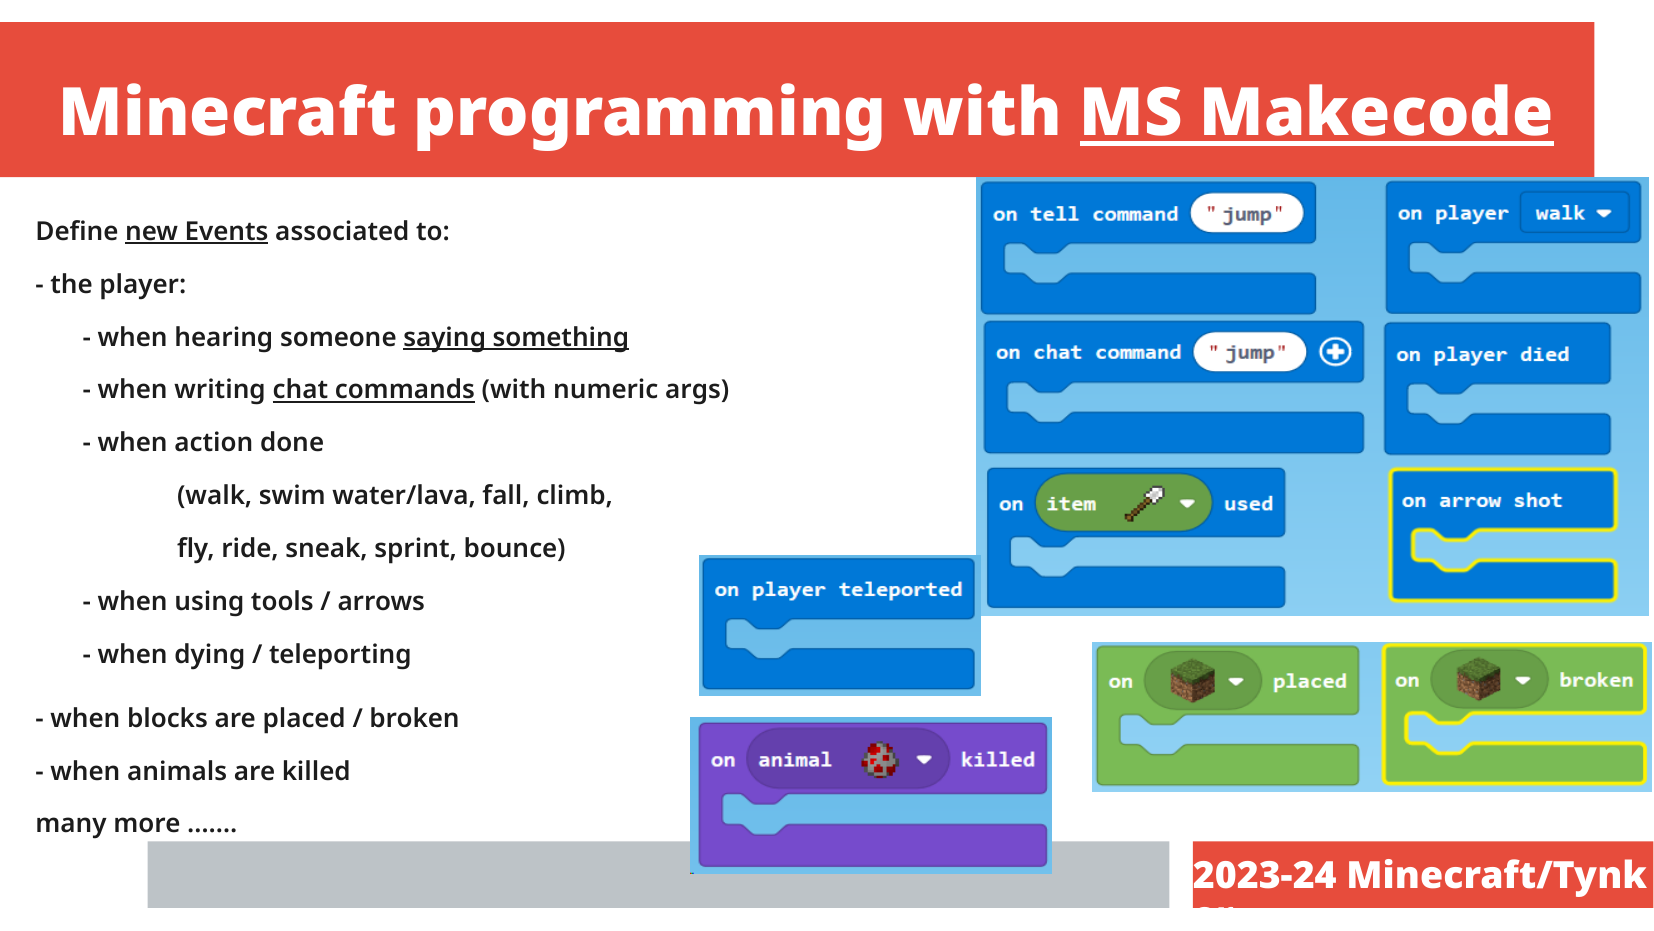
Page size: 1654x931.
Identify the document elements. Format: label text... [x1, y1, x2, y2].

list Define new Events associated to: - the player: - when hearing someone saying something - when writing chat commands (with numeric args) - when action done (walk, swim water/lava, fall, climb, fly, ride, sneak, sprint, bounce) - when using tools / arrows - when dying / teleporting - when blocks are placed / broken - when animals are killed many more ……. [35, 194, 1619, 851]
picture [690, 717, 1052, 875]
picture [1092, 642, 1652, 792]
title Minecraft programming with MS Makecode [59, 44, 1595, 156]
picture [699, 177, 1649, 696]
